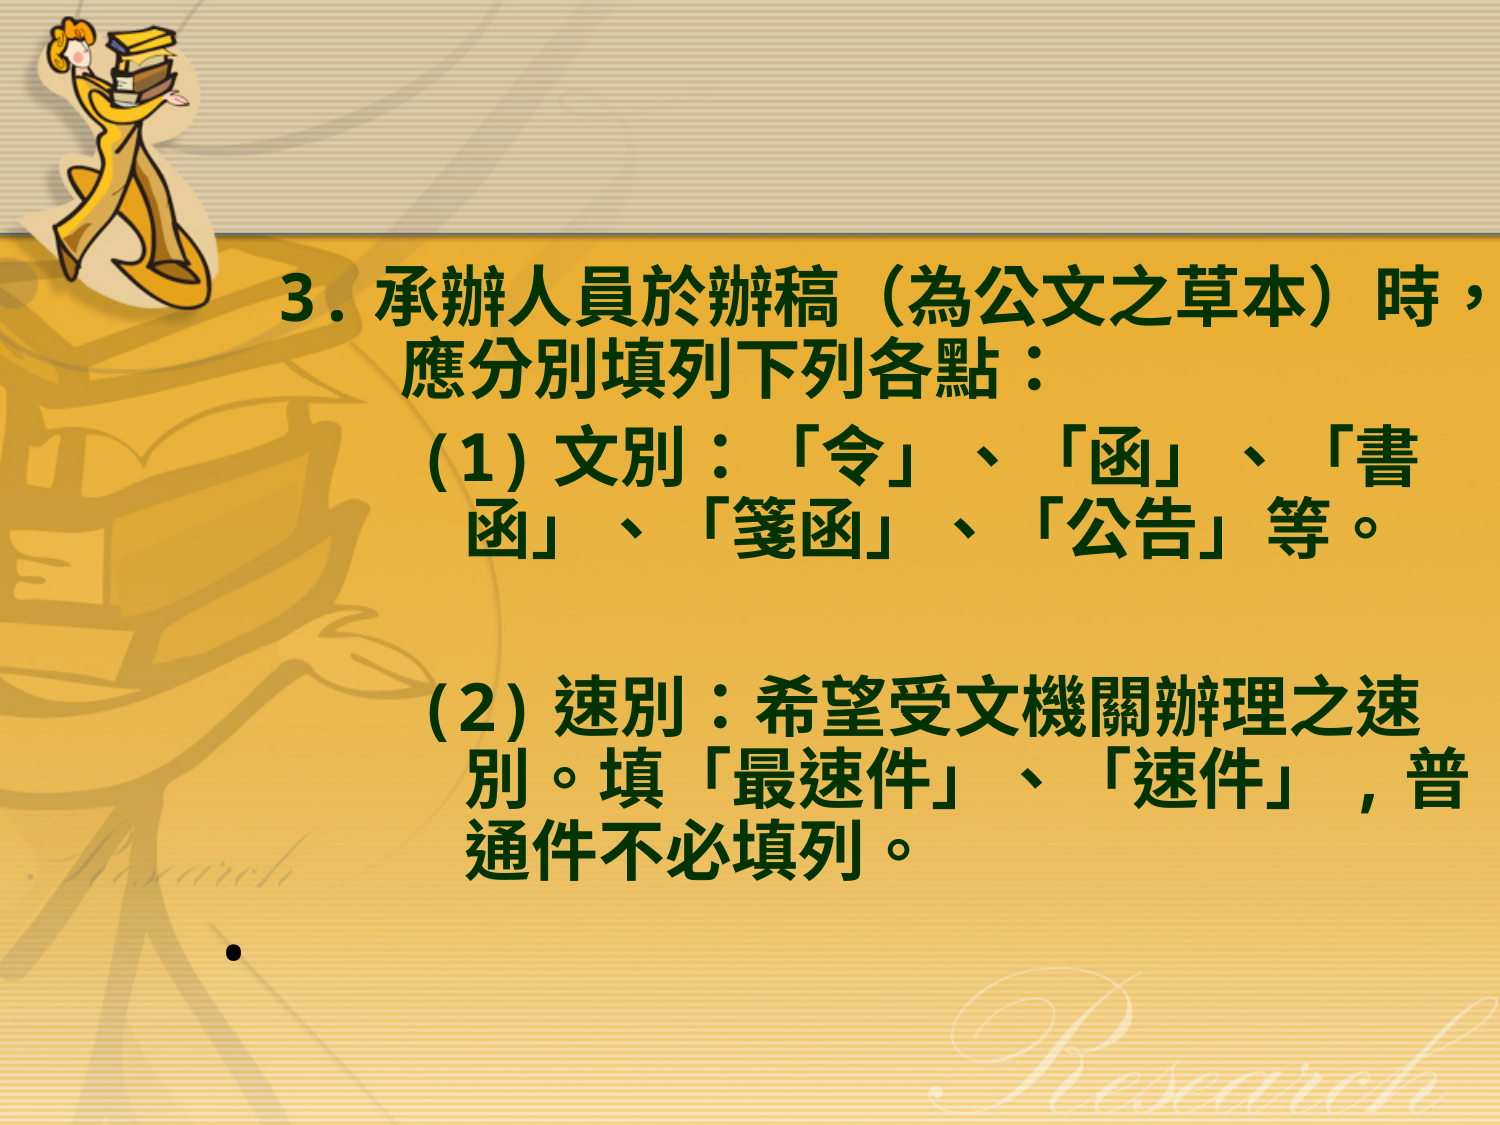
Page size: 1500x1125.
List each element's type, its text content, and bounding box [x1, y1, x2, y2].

list 3.承辦人員於辦稿（為公文之草本）時， 應分別填列下列各點： (1)文別：「令」、「函」、「書函」、「箋函」、「公告」等。 (2)速別：希望受文機關辦理之速別。填「最速件」、「速件」,普通件不必填列。 [205, 256, 1500, 1125]
